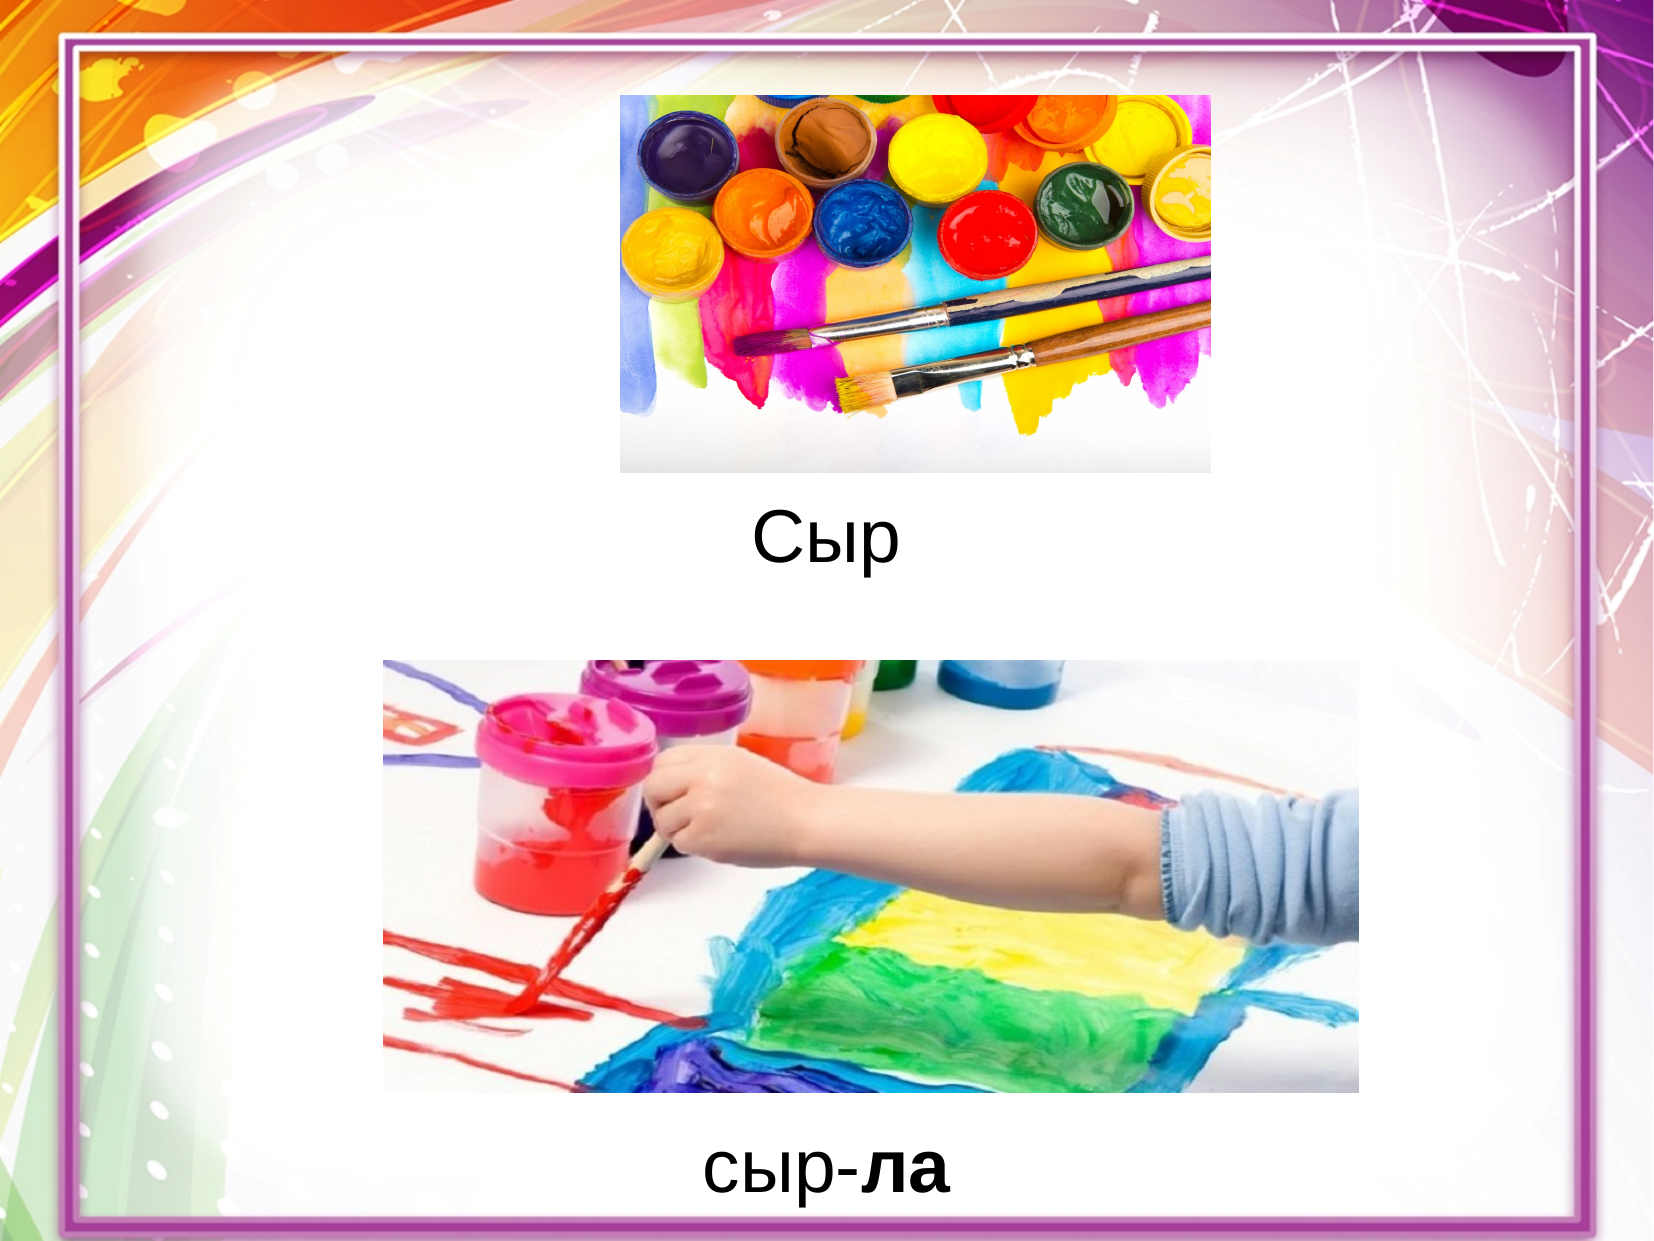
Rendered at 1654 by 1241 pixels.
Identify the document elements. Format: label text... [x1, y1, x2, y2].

text_box Сыр сыр-ла [82, 60, 1571, 996]
picture [0, 0, 1654, 1241]
